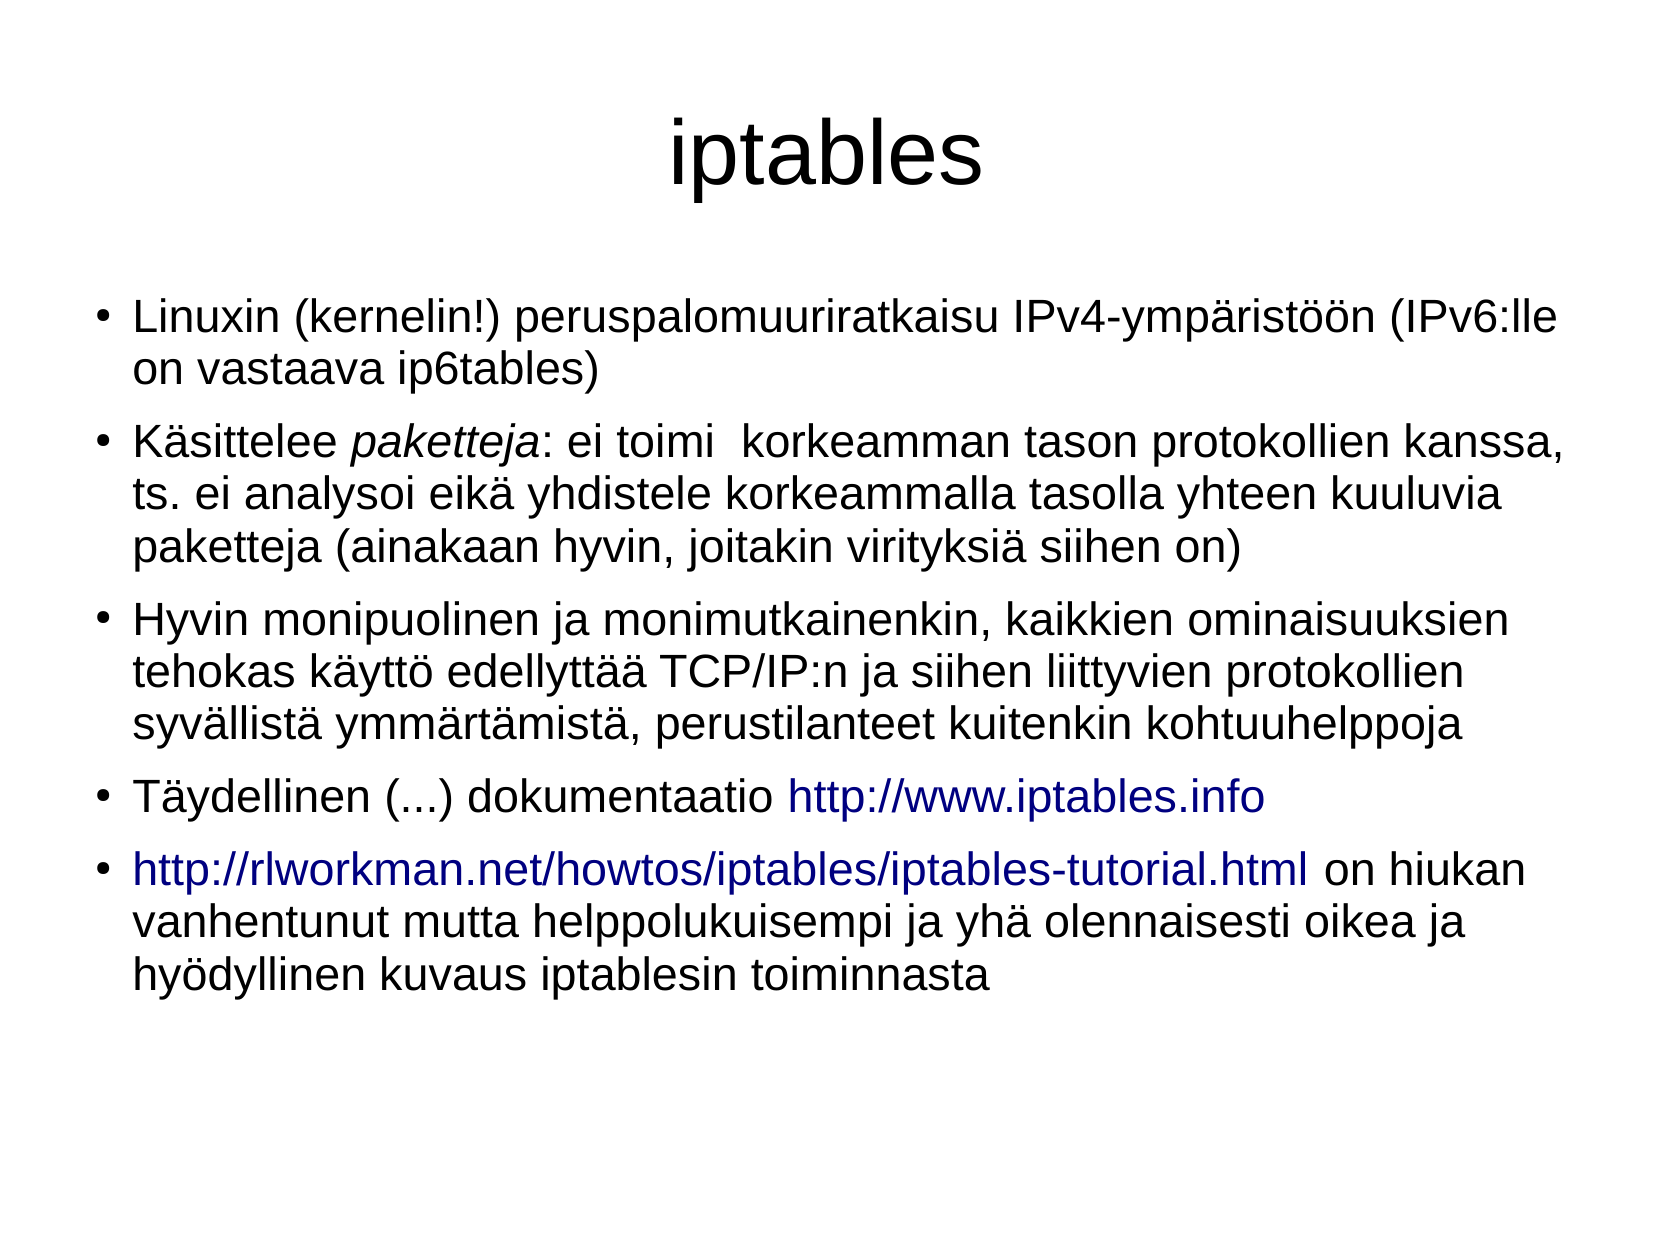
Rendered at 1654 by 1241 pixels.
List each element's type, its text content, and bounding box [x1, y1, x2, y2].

list Linuxin (kernelin!) peruspalomuuriratkaisu IPv4-ympäristöön (IPv6:lle on vastaava ip6tables) Käsittelee paketteja: ei toimi korkeamman tason protokollien kanssa, ts. ei analysoi eikä yhdistele korkeammalla tasolla yhteen kuuluvia paketteja (ainakaan hyvin, joitakin virityksiä siihen on) Hyvin monipuolinen ja monimutkainenkin, kaikkien ominaisuuksien tehokas käyttö edellyttää TCP/IP:n ja siihen liittyvien protokollien syvällistä ymmärtämistä, perustilanteet kuitenkin kohtuuhelppoja Täydellinen (...) dokumentaatio http://www.iptables.info http://rlworkman.net/howtos/iptables/iptables-tutorial.html on hiukan vanhentunut mutta helppolukuisempi ja yhä olennaisesti oikea ja hyödyllinen kuvaus iptablesin toiminnasta [82, 290, 1571, 1010]
title iptables [82, 49, 1571, 257]
